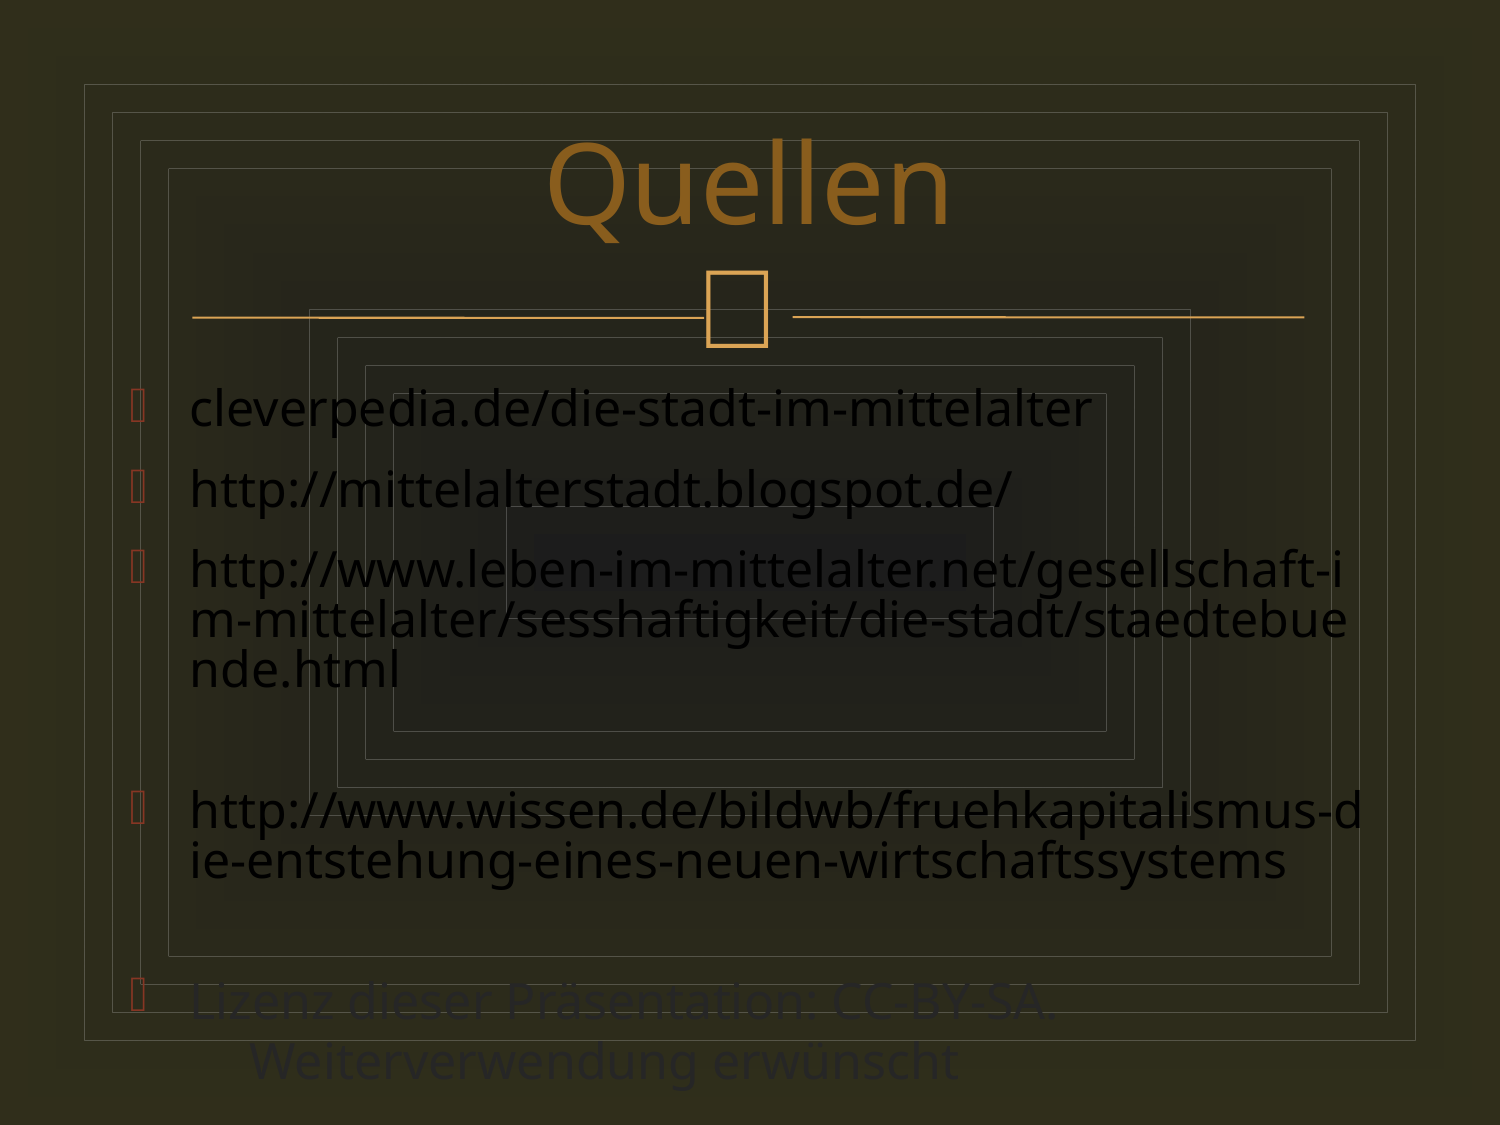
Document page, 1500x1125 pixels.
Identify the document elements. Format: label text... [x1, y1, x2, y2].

list cleverpedia.de/die-stadt-im-mittelalter http://mittelalterstadt.blogspot.de/ http://www.leben-im-mittelalter.net/gesellschaft-im-mittelalter/sesshaftigkeit/die-stadt/staedtebuende.html http://www.wissen.de/bildwb/fruehkapitalismus-die-entstehung-eines-neuen-wirtschaftssystems Lizenz dieser Präsentation: CC-BY-SA. Weiterverwendung erwünscht [114, 368, 1386, 1005]
title Quellen [112, 93, 1386, 267]
